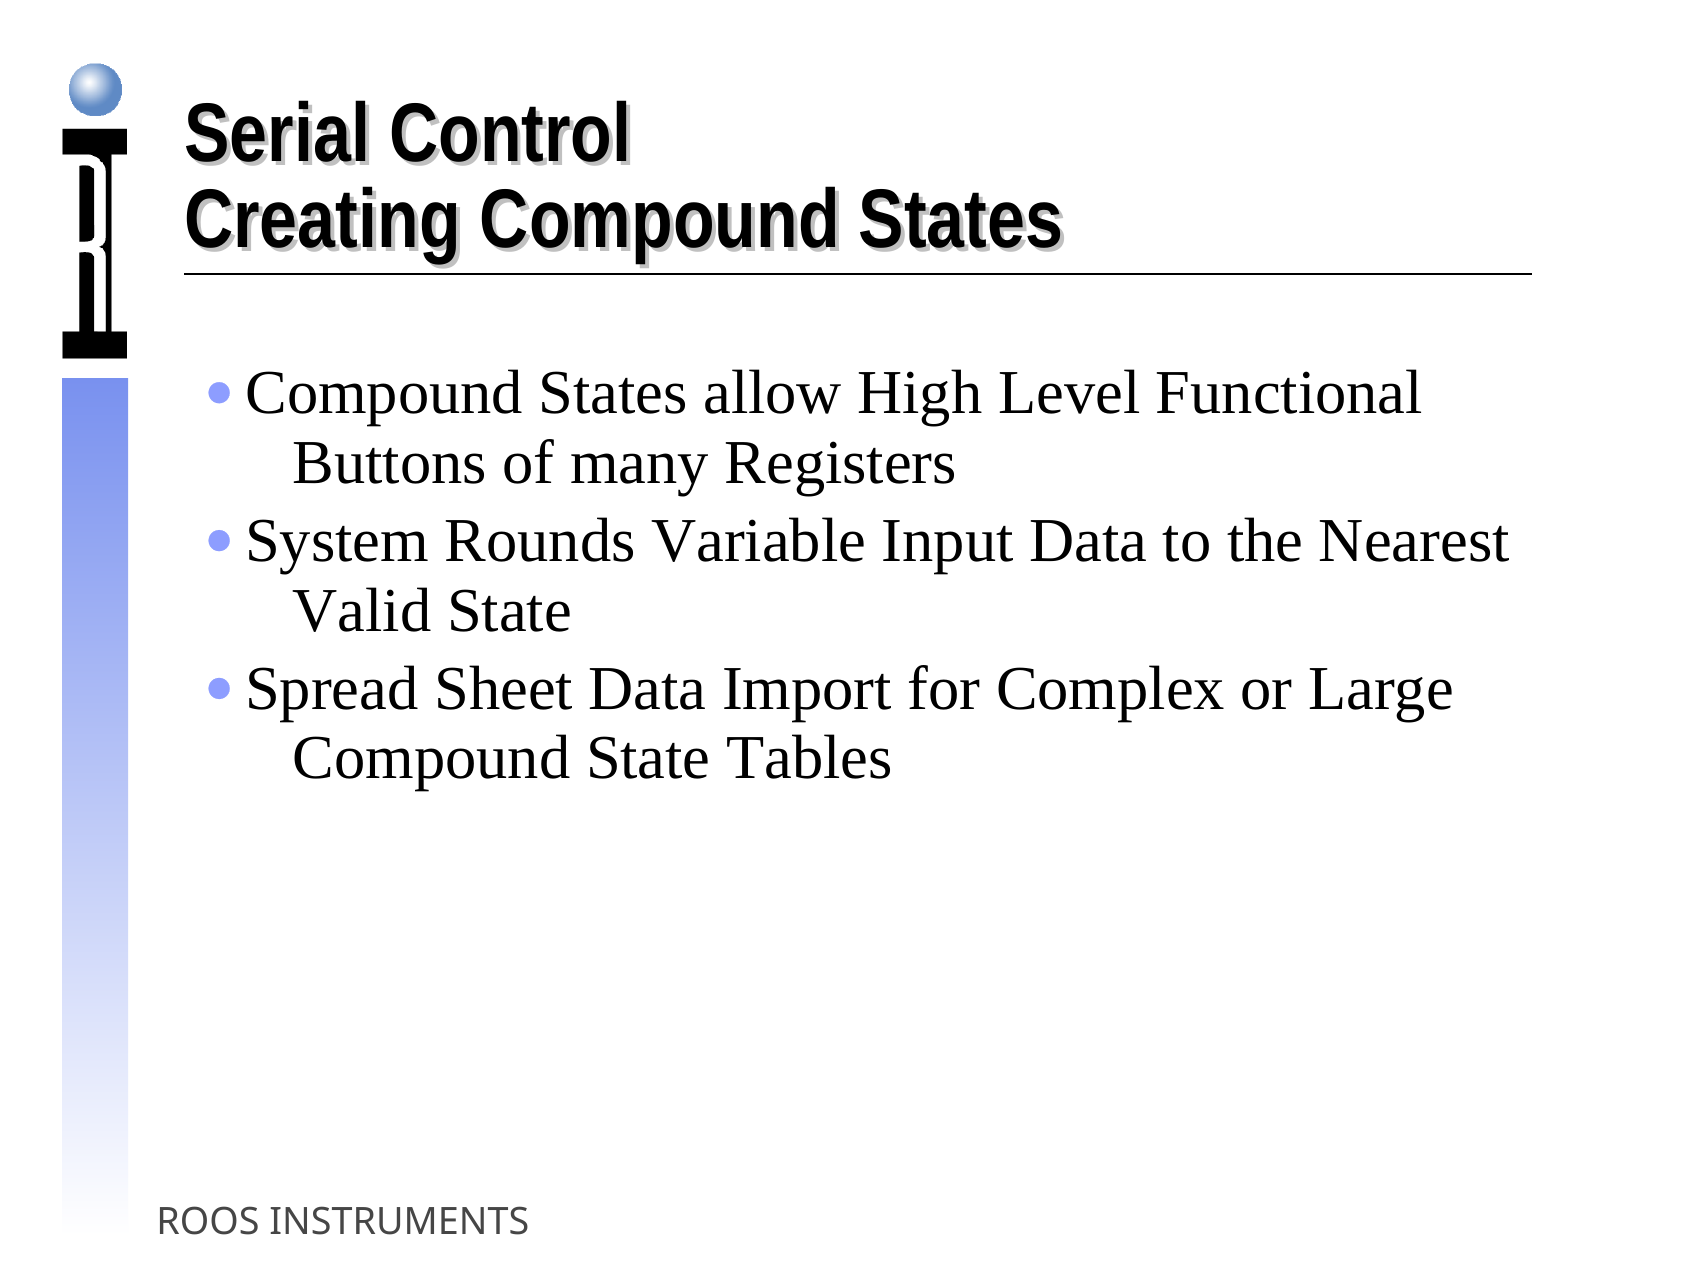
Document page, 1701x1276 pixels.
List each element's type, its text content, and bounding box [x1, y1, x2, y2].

text_box Serial Control Creating Compound States [184, 92, 1539, 274]
text_box Compound States allow High Level Functional Buttons of many Registers System Rounds Variable Input Data to the Nearest Valid State Spread Sheet Data Import for Complex or Large Compound State Tables [192, 358, 1550, 798]
